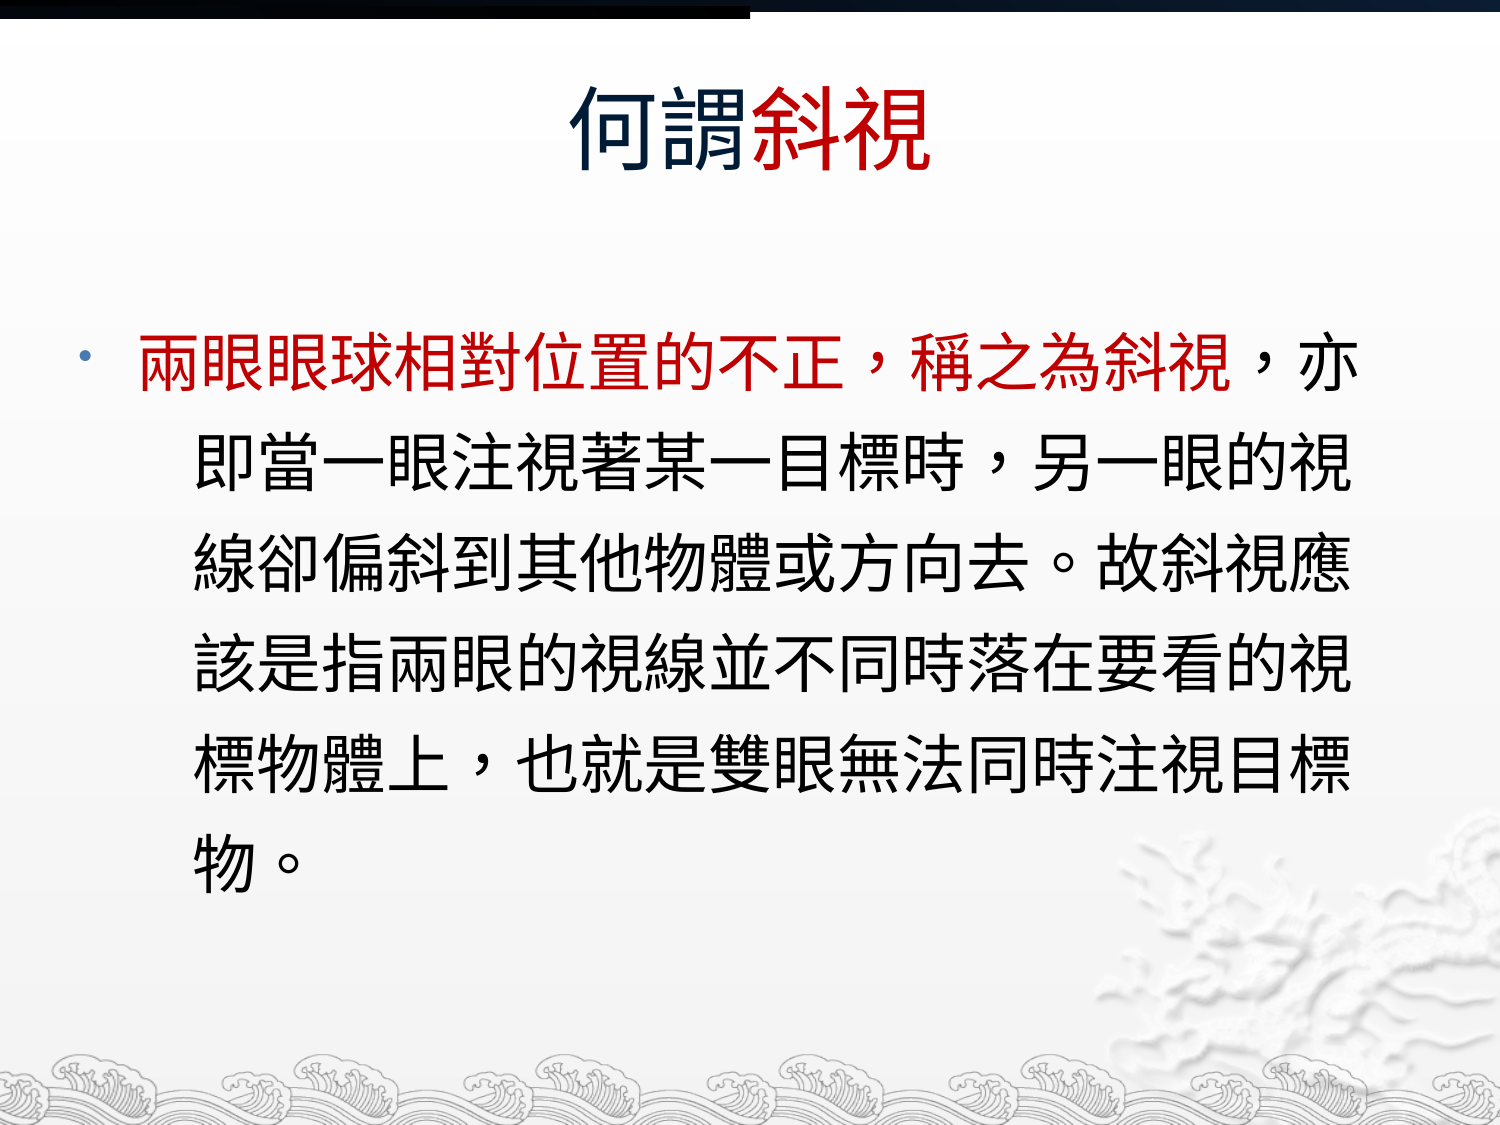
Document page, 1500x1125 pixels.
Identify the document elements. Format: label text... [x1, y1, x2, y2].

title 何謂斜視 [75, 33, 1426, 221]
list 兩眼眼球相對位置的不正，稱之為斜視，亦即當一眼注視著某一目標時，另一眼的視線卻偏斜到其他物體或方向去。故斜視應該是指兩眼的視線並不同時落在要看的視標物體上，也就是雙眼無法同時注視目標物。 [64, 290, 1415, 917]
